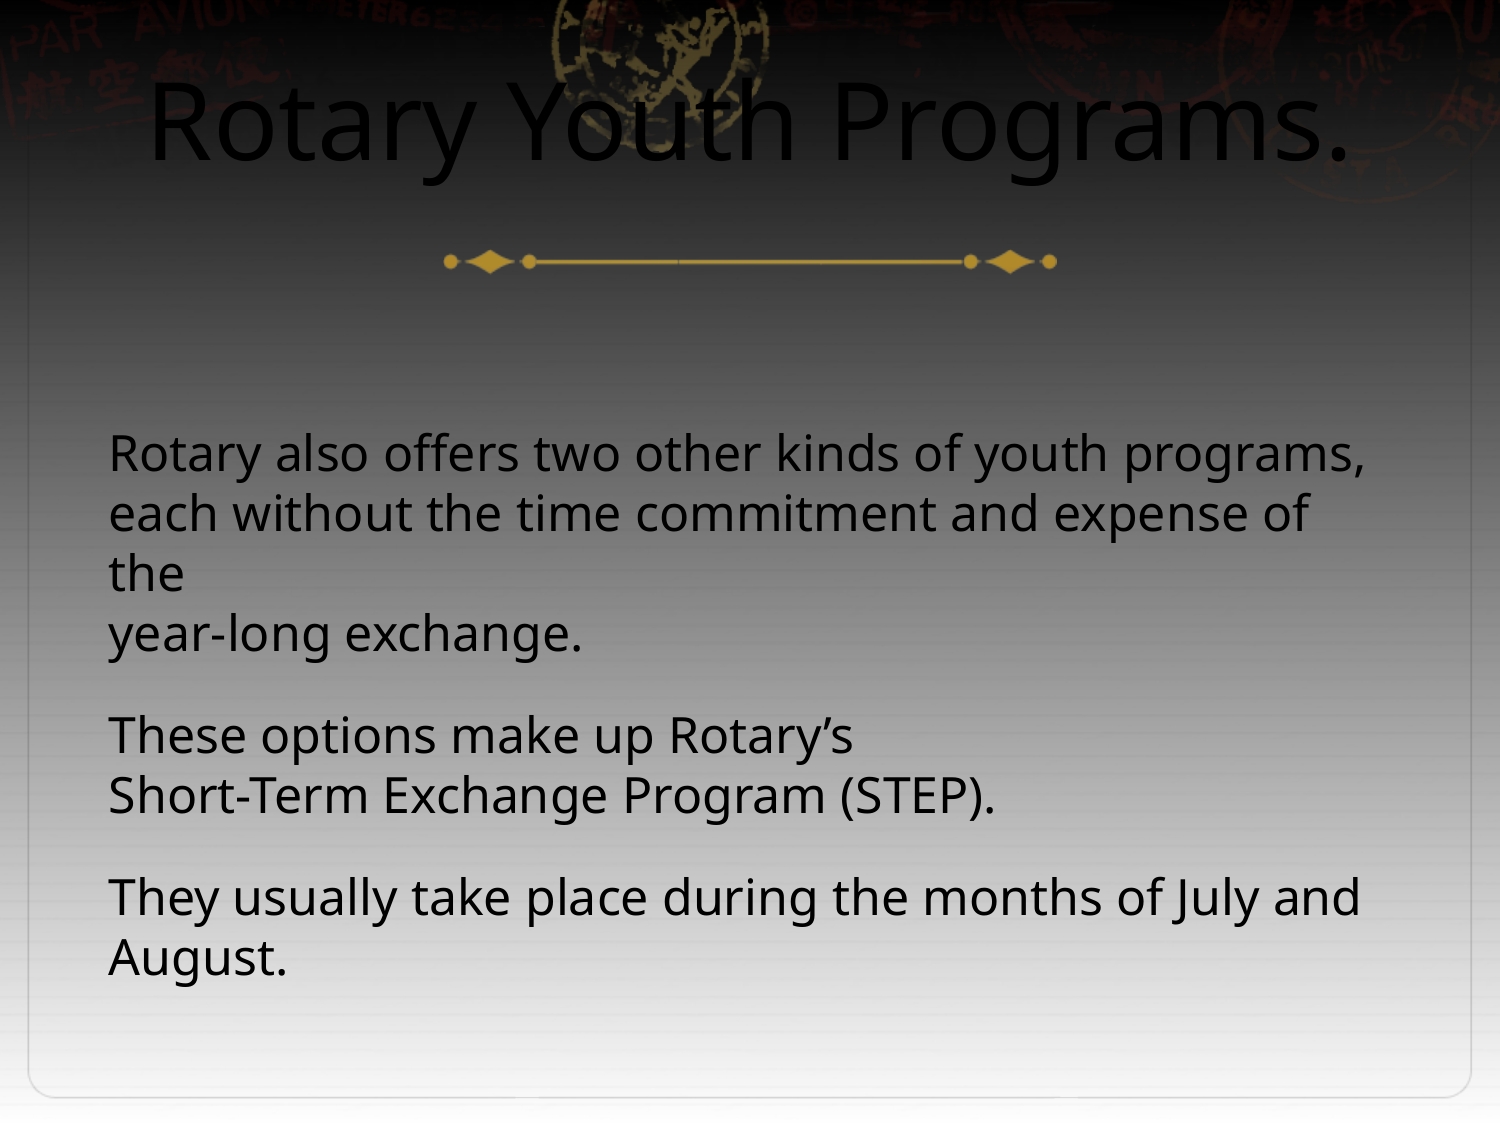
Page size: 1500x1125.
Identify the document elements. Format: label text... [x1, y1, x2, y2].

title Rotary Youth Programs. [93, 45, 1407, 233]
list Rotary also offers two other kinds of youth programs, each without the time commitment and expense of the year-long exchange. These options make up Rotary’s Short-Term Exchange Program (STEP). They usually take place during the months of July and August. [93, 312, 1407, 988]
picture [0, 0, 1500, 1125]
